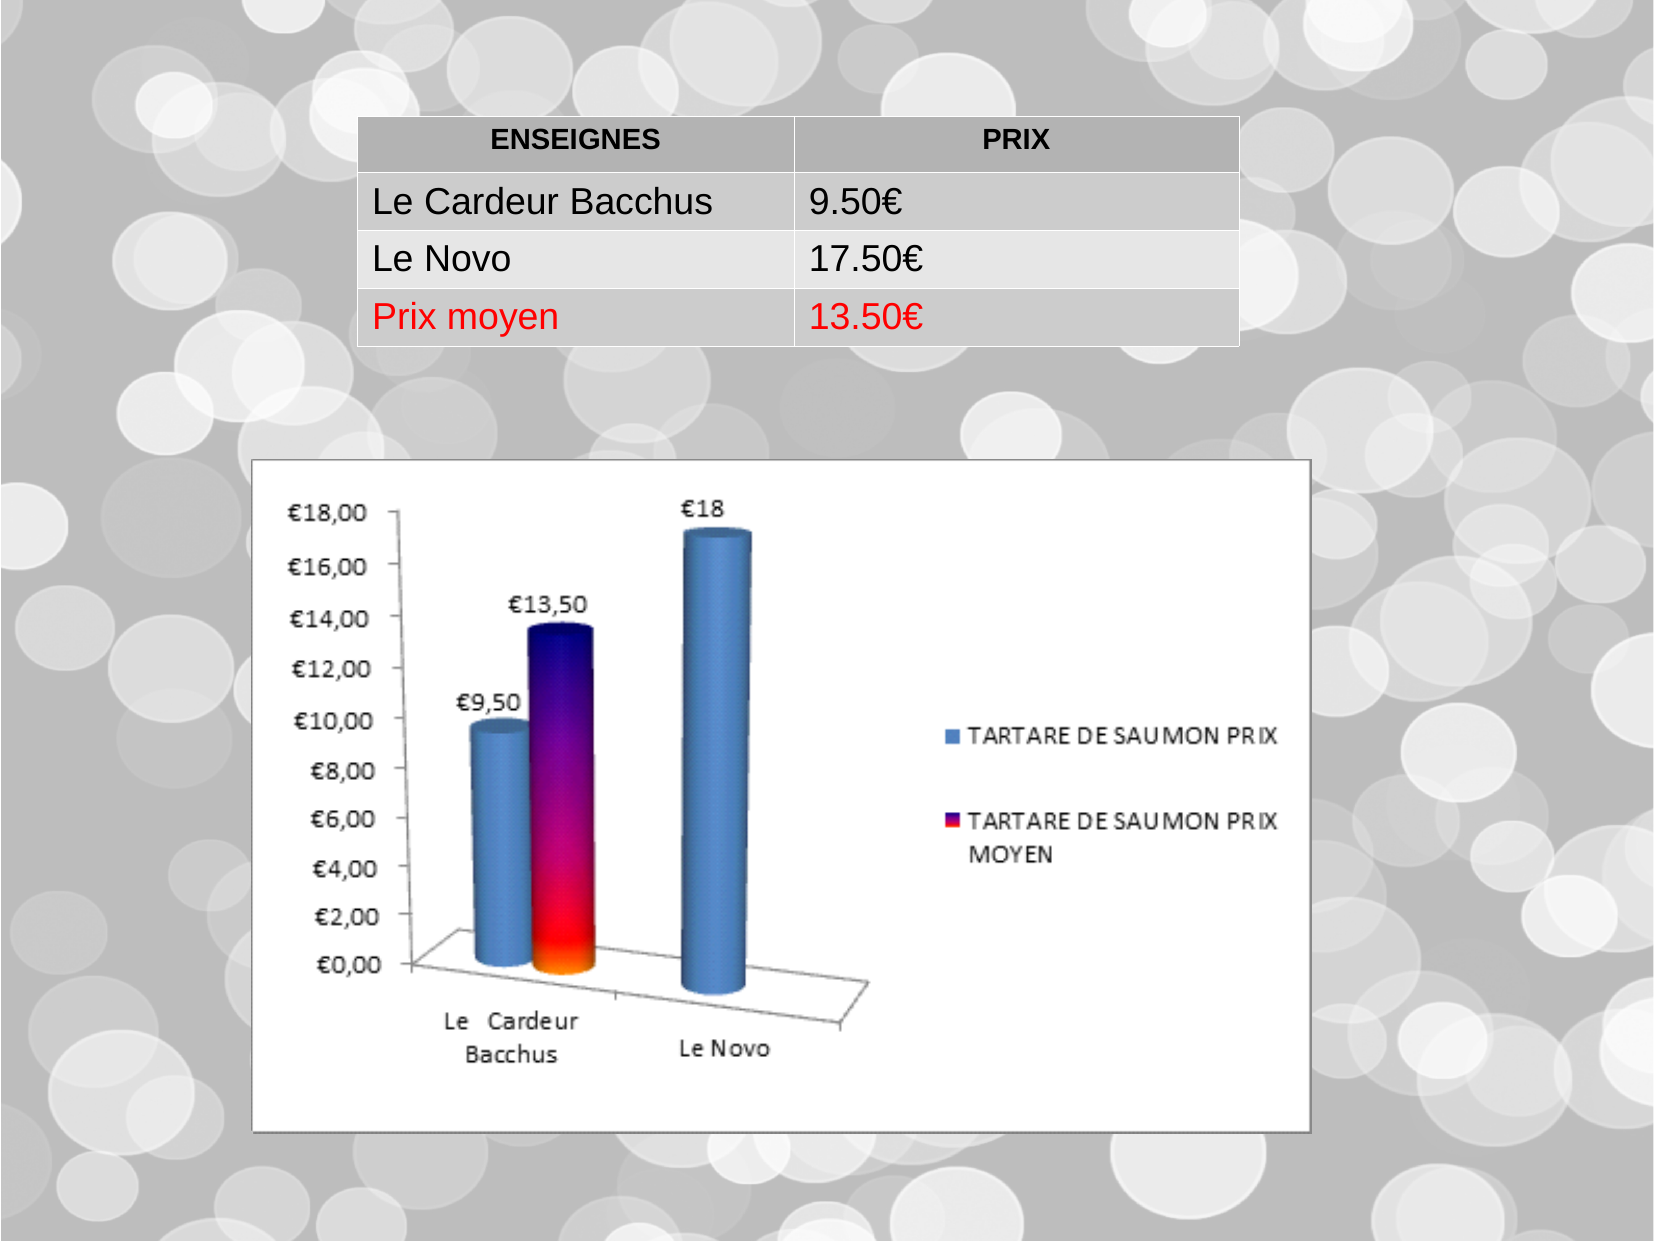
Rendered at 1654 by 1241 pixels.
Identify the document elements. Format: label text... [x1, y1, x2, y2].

table_cell 17.50€ [795, 231, 1239, 288]
table_cell Le Novo [358, 231, 794, 288]
picture [0, 0, 1654, 1241]
table_cell Le Cardeur Bacchus [358, 173, 794, 230]
table_header PRIX [795, 117, 1239, 172]
table_cell 13.50€ [795, 289, 1239, 346]
table_cell Prix moyen [358, 289, 794, 346]
table_cell 9.50€ [795, 173, 1239, 230]
table_header ENSEIGNES [358, 117, 794, 172]
